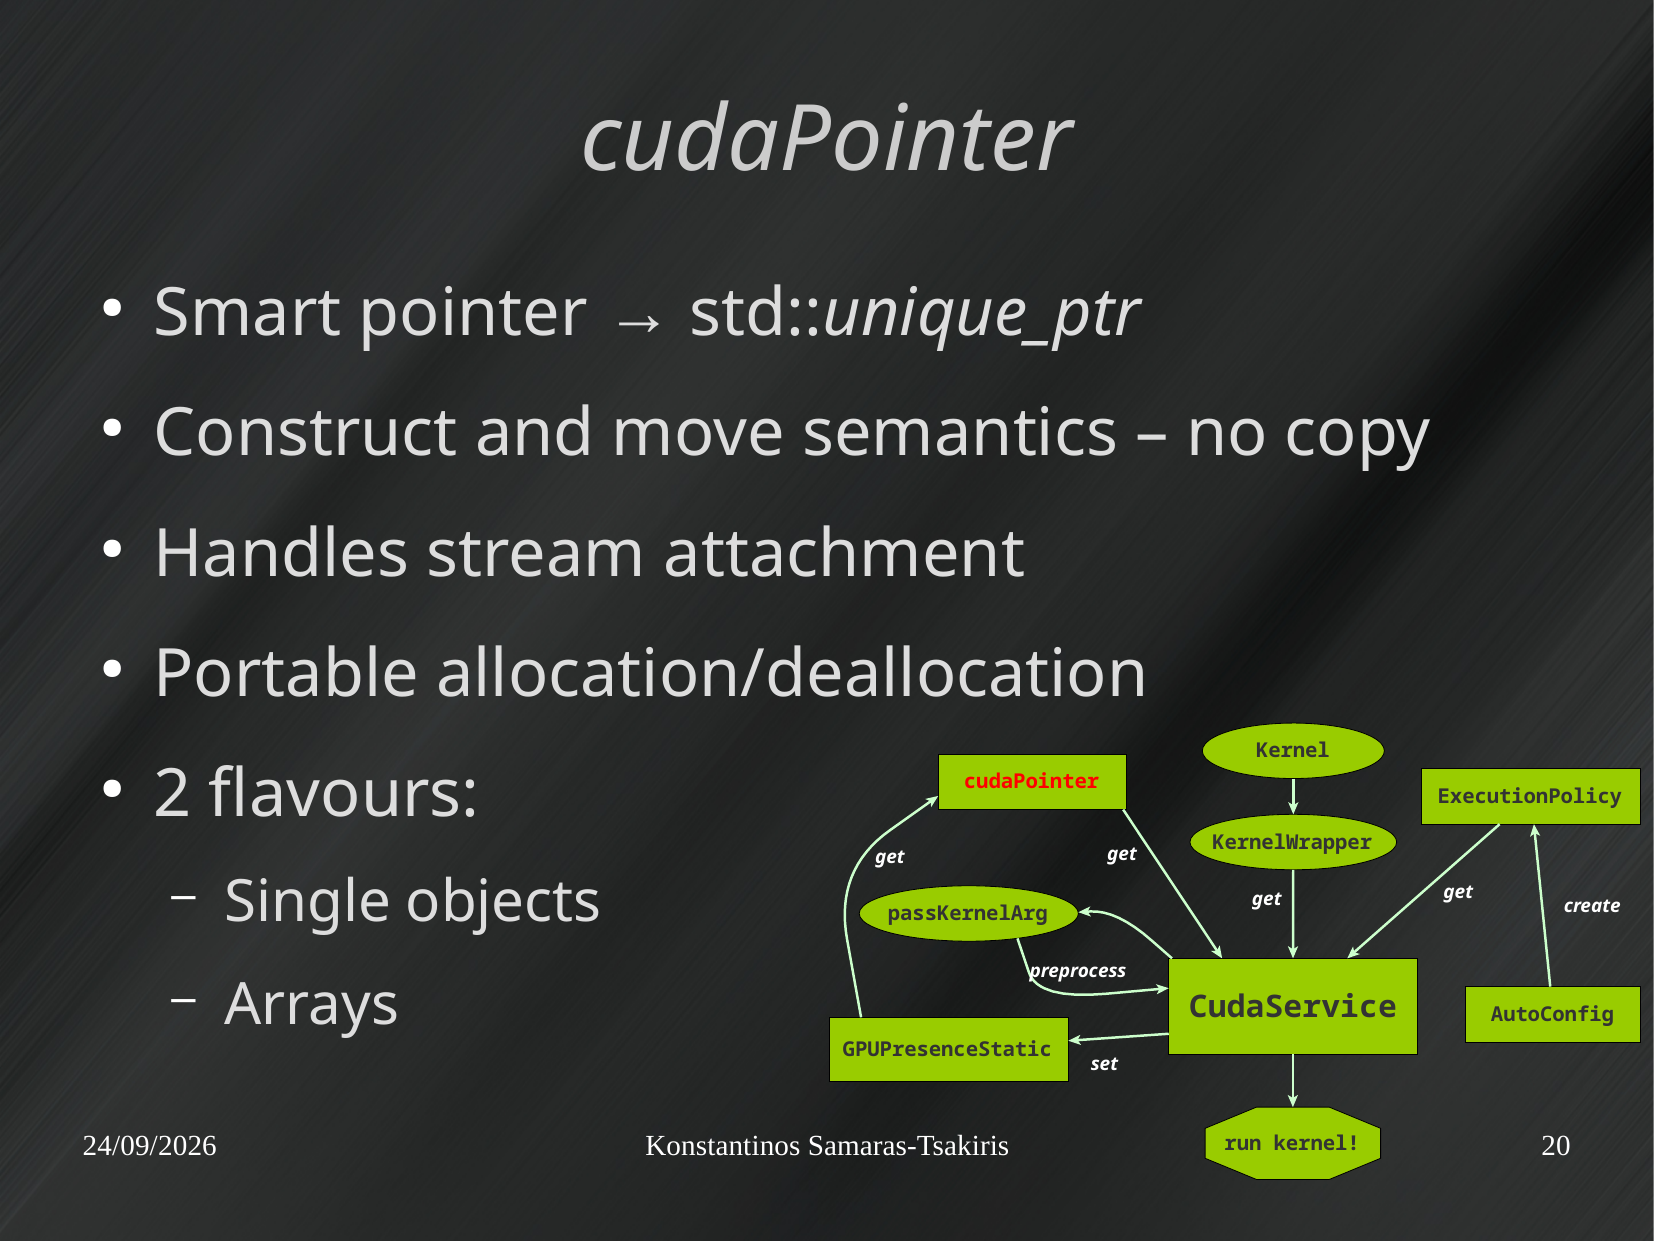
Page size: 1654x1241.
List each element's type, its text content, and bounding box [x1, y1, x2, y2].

title cudaPointer [82, 31, 1571, 239]
picture [0, 0, 1654, 1241]
list Smart pointer → std::unique_ptr Construct and move semantics – no copy Handles stream attachment Portable allocation/deallocation 2 flavours: Single objects Arrays [82, 264, 1571, 1193]
